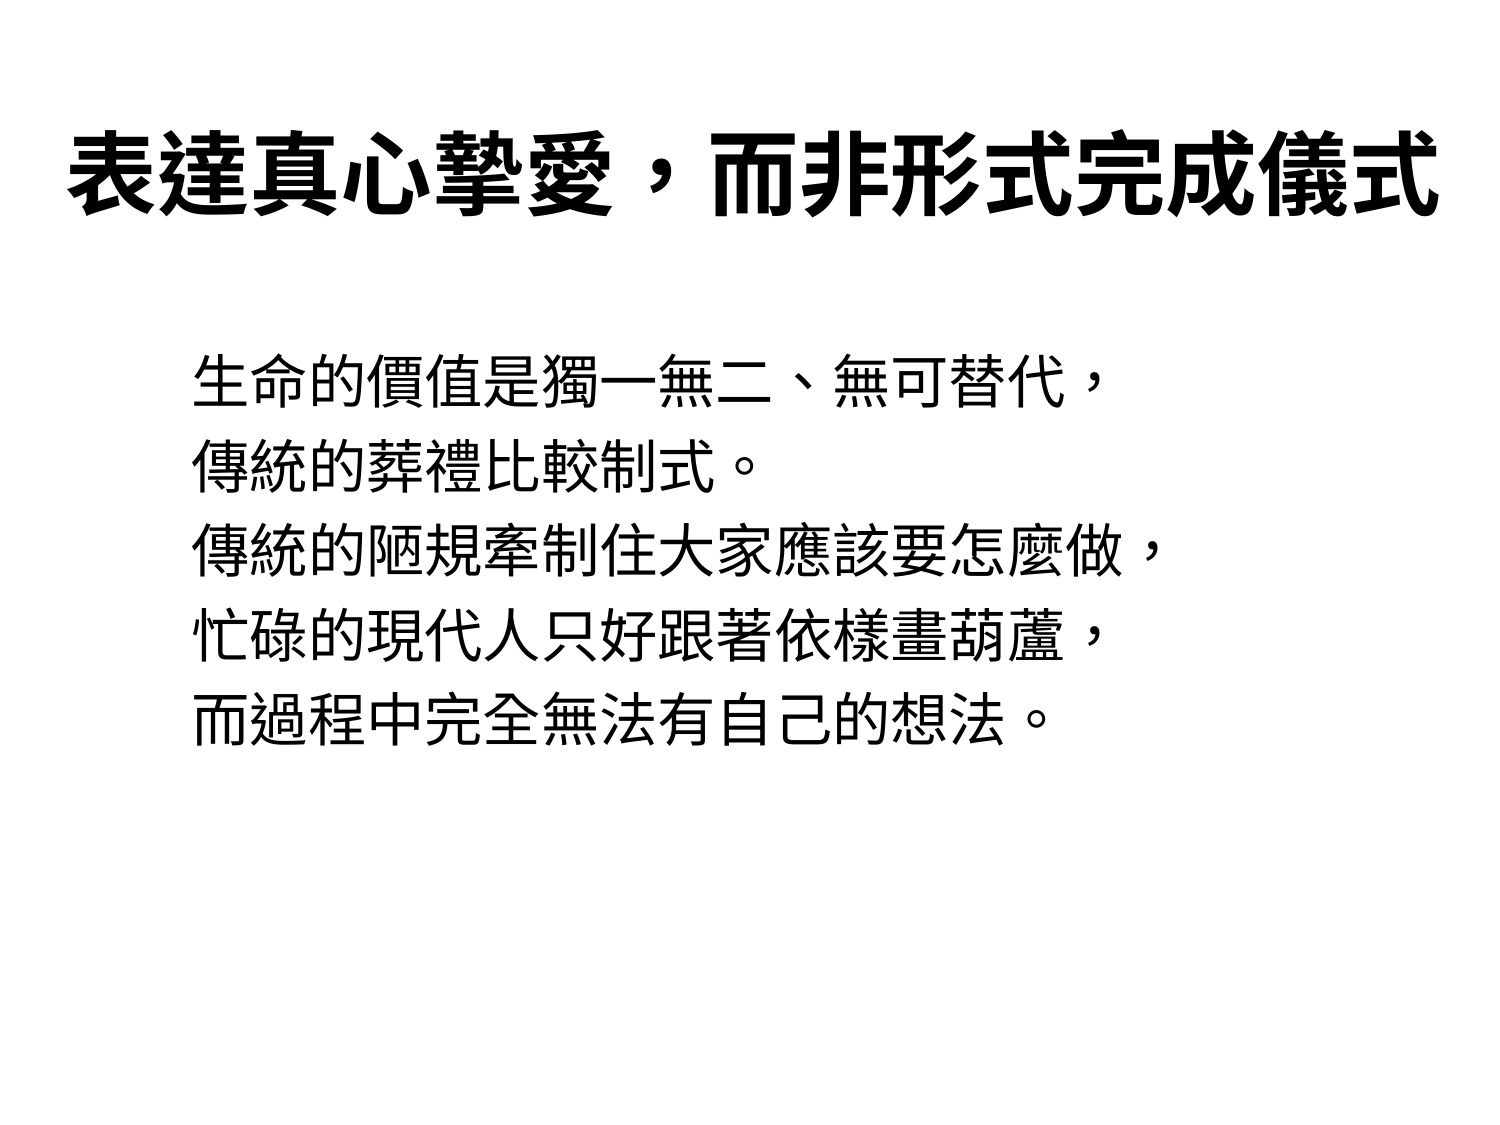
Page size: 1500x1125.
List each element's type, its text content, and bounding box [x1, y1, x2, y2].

list 生命的價值是獨一無二、無可替代， 傳統的葬禮比較制式。 傳統的陋規牽制住大家應該要怎麼做， 忙碌的現代人只好跟著依樣畫葫蘆， 而過程中完全無法有自己的想法。 [75, 337, 1500, 1082]
title 表達真心摯愛，而非形式完成儀式 [41, 78, 1467, 266]
